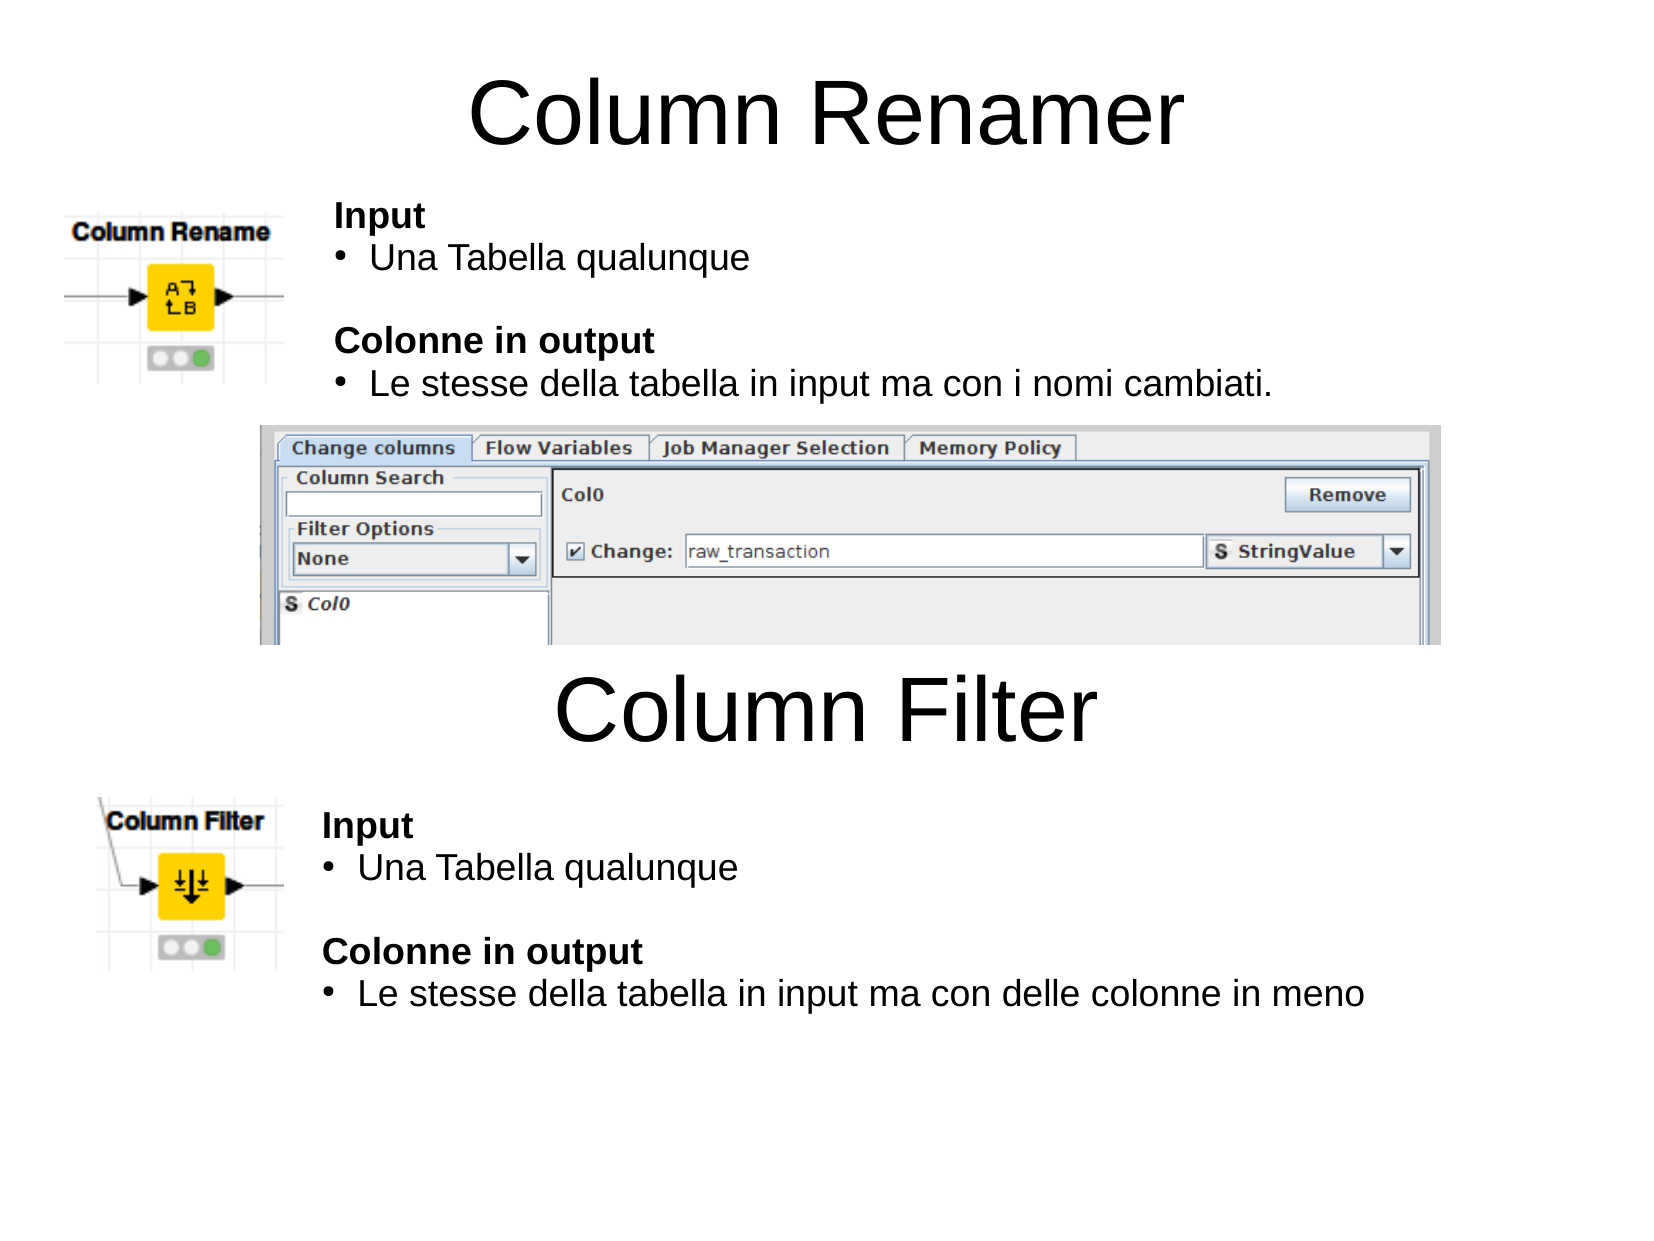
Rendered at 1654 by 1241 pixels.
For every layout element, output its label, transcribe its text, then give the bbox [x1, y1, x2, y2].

picture [96, 797, 284, 971]
text_box Input Una Tabella qualunque Colonne in output Le stesse della tabella in input ma con i nomi cambiati. [318, 186, 1560, 412]
picture [64, 212, 284, 384]
title Column Filter [82, 645, 1571, 774]
picture [259, 425, 1441, 645]
text_box Input Una Tabella qualunque Colonne in output Le stesse della tabella in input ma con delle colonne in meno [307, 796, 1548, 1022]
title Column Renamer [82, 49, 1571, 178]
